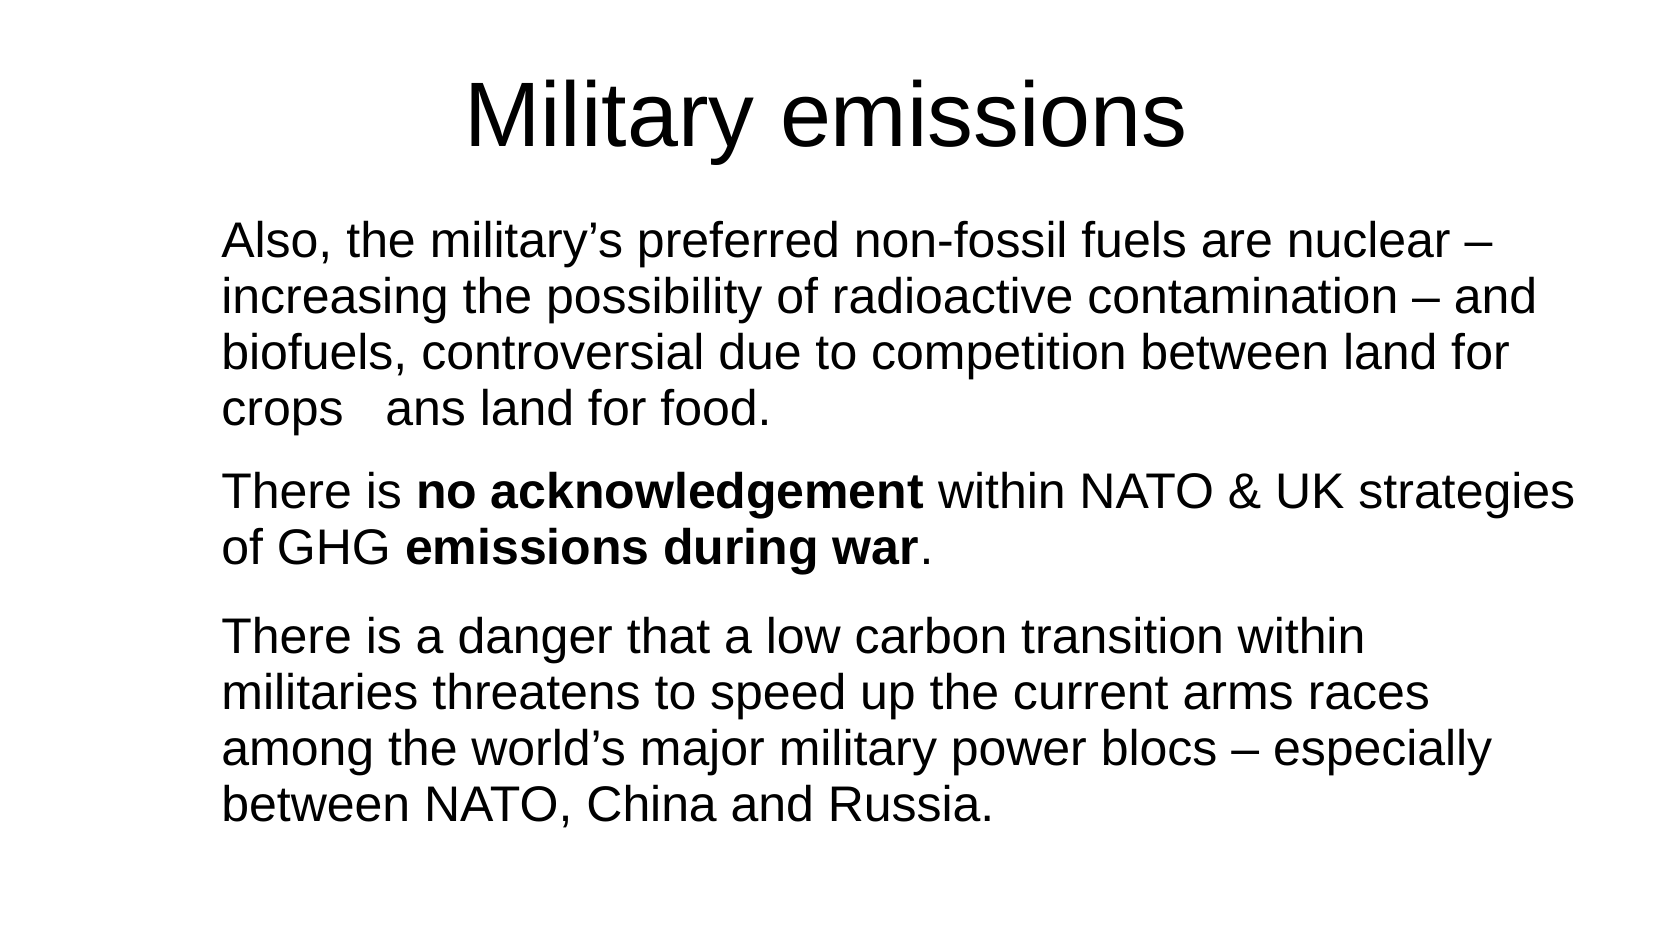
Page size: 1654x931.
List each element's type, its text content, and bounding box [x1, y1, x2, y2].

text_box There is no acknowledgement within NATO & UK strategies of GHG emissions during war. [206, 455, 1619, 694]
text_box There is a danger that a low carbon transition within militaries threatens to speed up the current arms races among the world’s major military power blocs – especially between NATO, China and Russia. [206, 694, 1550, 840]
text_box Also, the military’s preferred non-fossil fuels are nuclear – increasing the possibility of radioactive contamination – and biofuels, controversial due to competition between land for crops ans land for food. [206, 205, 1565, 443]
title Military emissions [82, 37, 1571, 193]
